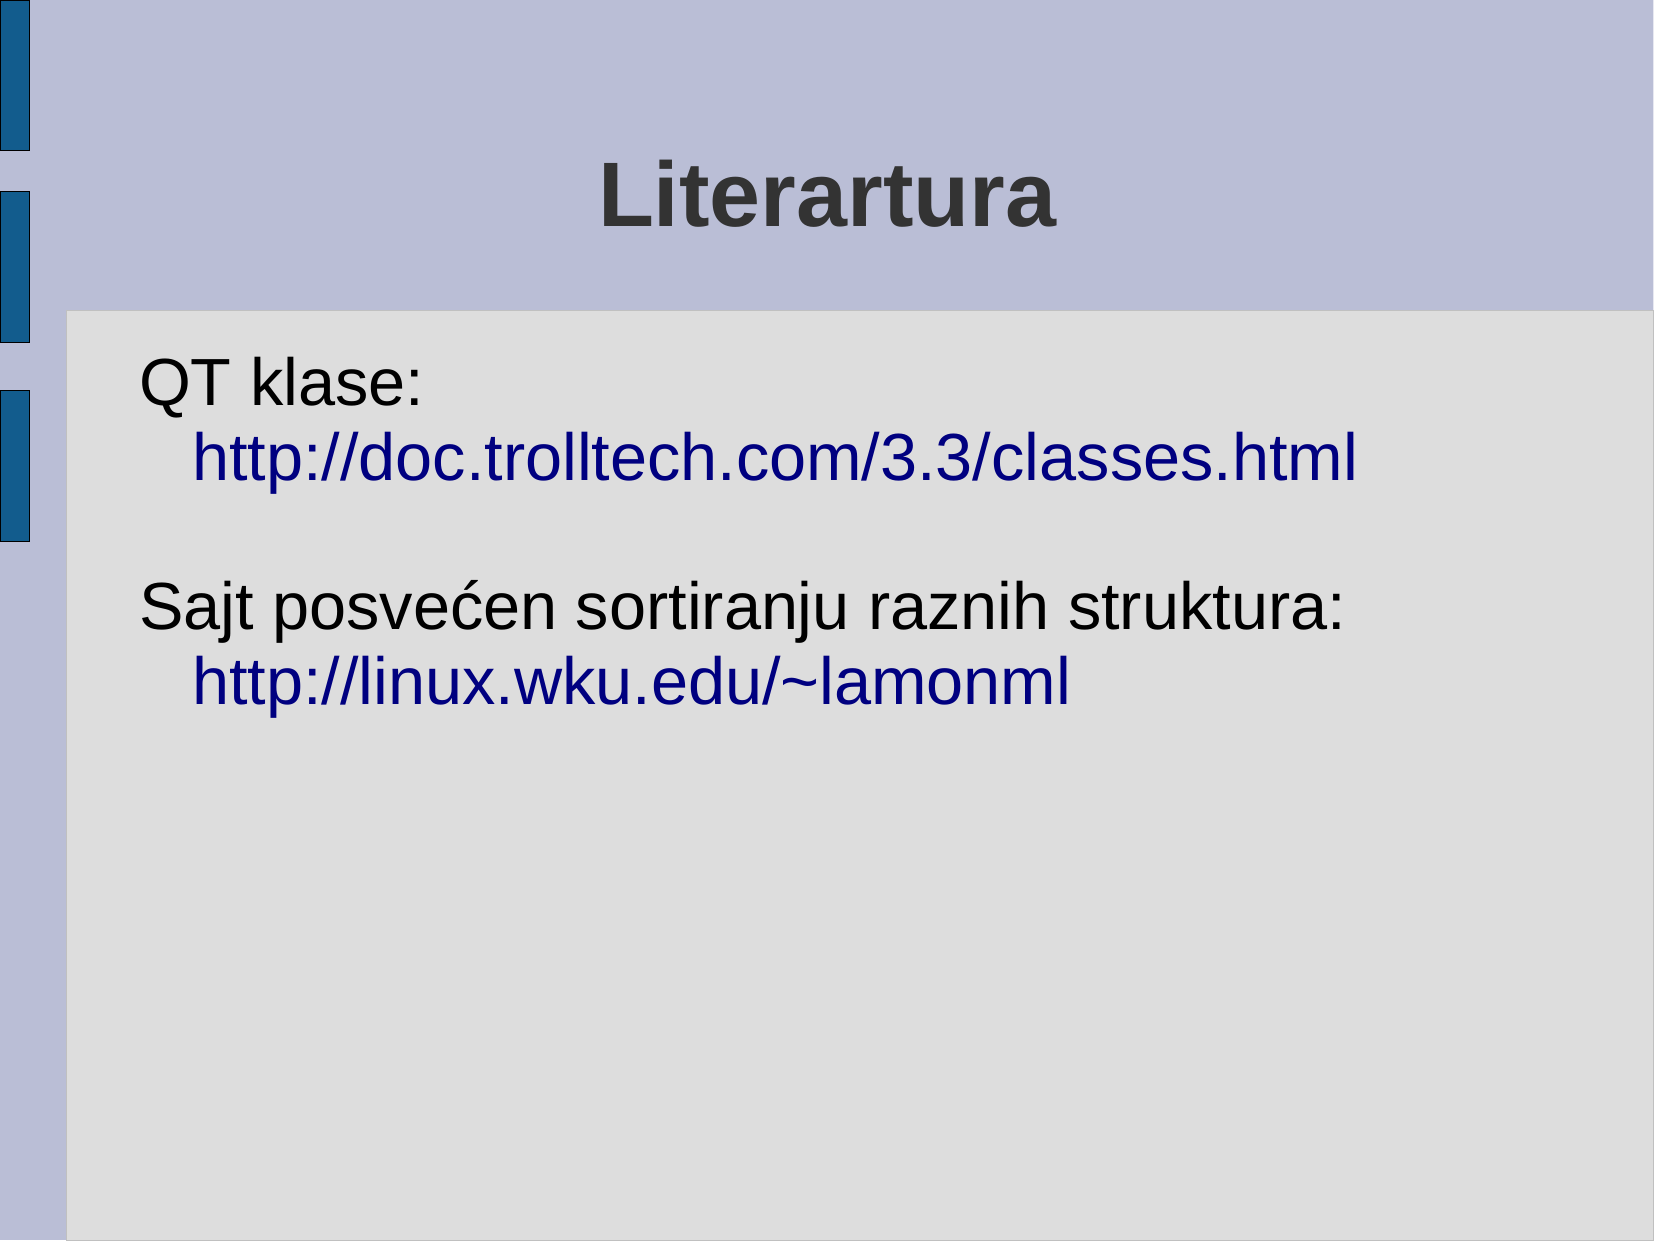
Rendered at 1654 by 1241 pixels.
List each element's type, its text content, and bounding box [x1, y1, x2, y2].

list QT klase:http://doc.trolltech.com/3.3/classes.html Sajt posvećen sortiranju raznih struktura:http://linux.wku.edu/~lamonml [121, 344, 1534, 1127]
title Literartura [121, 91, 1534, 299]
